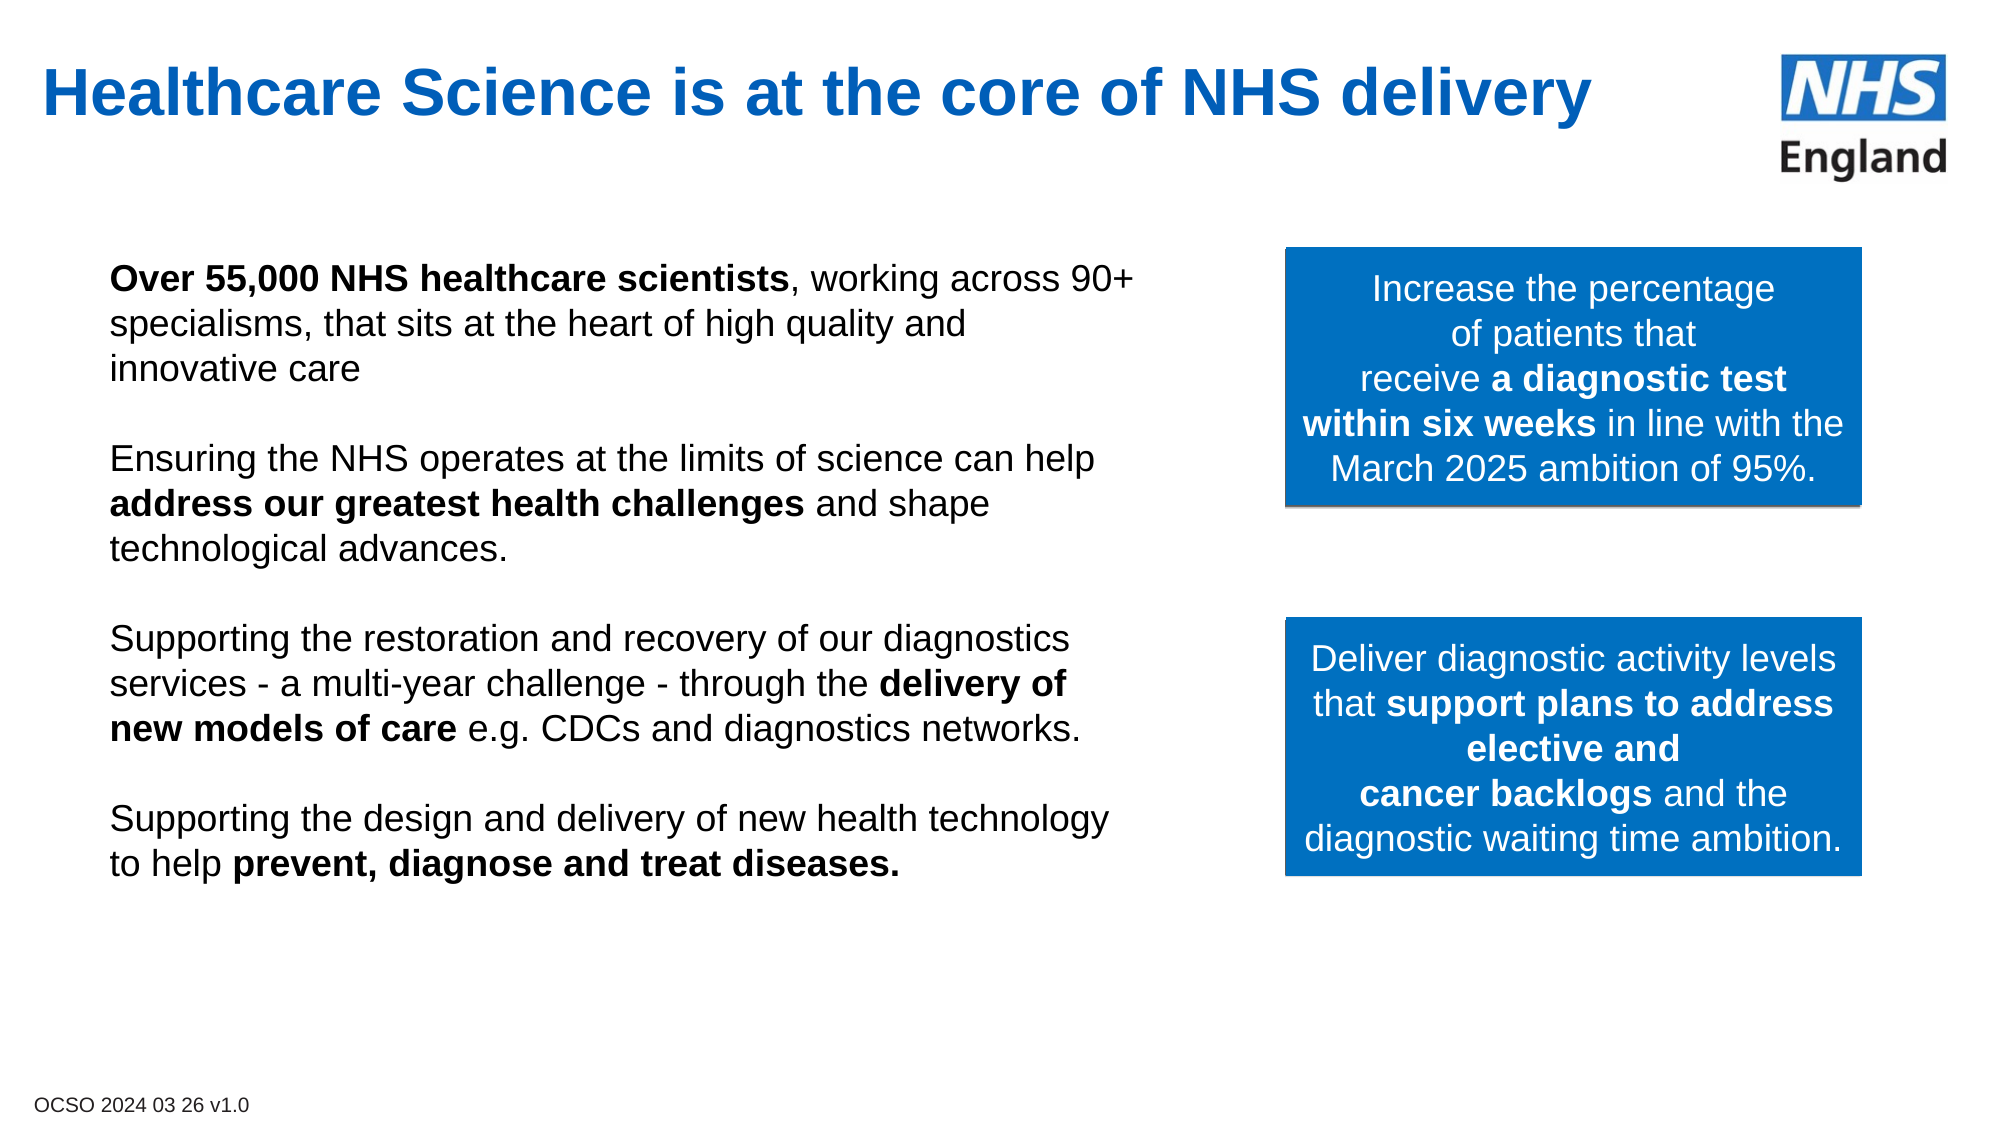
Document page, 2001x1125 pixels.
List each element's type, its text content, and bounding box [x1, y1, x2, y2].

text_box Over 55,000 NHS healthcare scientists, working across 90+ specialisms, that sits at the heart of high quality and innovative care Ensuring the NHS operates at the limits of science can help address our greatest health challenges and shape technological advances. Supporting the restoration and recovery of our diagnostics services - a multi-year challenge - through the delivery of new models of care e.g. CDCs and diagnostics networks. Supporting the design and delivery of new health technology to help prevent, diagnose and treat diseases. [94, 246, 1152, 944]
text_box Increase the percentage of patients that receive a diagnostic test within six weeks in line with the March 2025 ambition of 95%. [1286, 247, 1862, 505]
text_box Healthcare Science is at the core of NHS delivery [27, 12, 1653, 176]
text_box Deliver diagnostic activity levels that support plans to address elective and cancer backlogs and the diagnostic waiting time ambition. [1286, 617, 1862, 876]
picture [1780, 53, 1948, 184]
text_box OCSO 2024 03 26 v1.0 [18, 1084, 267, 1125]
